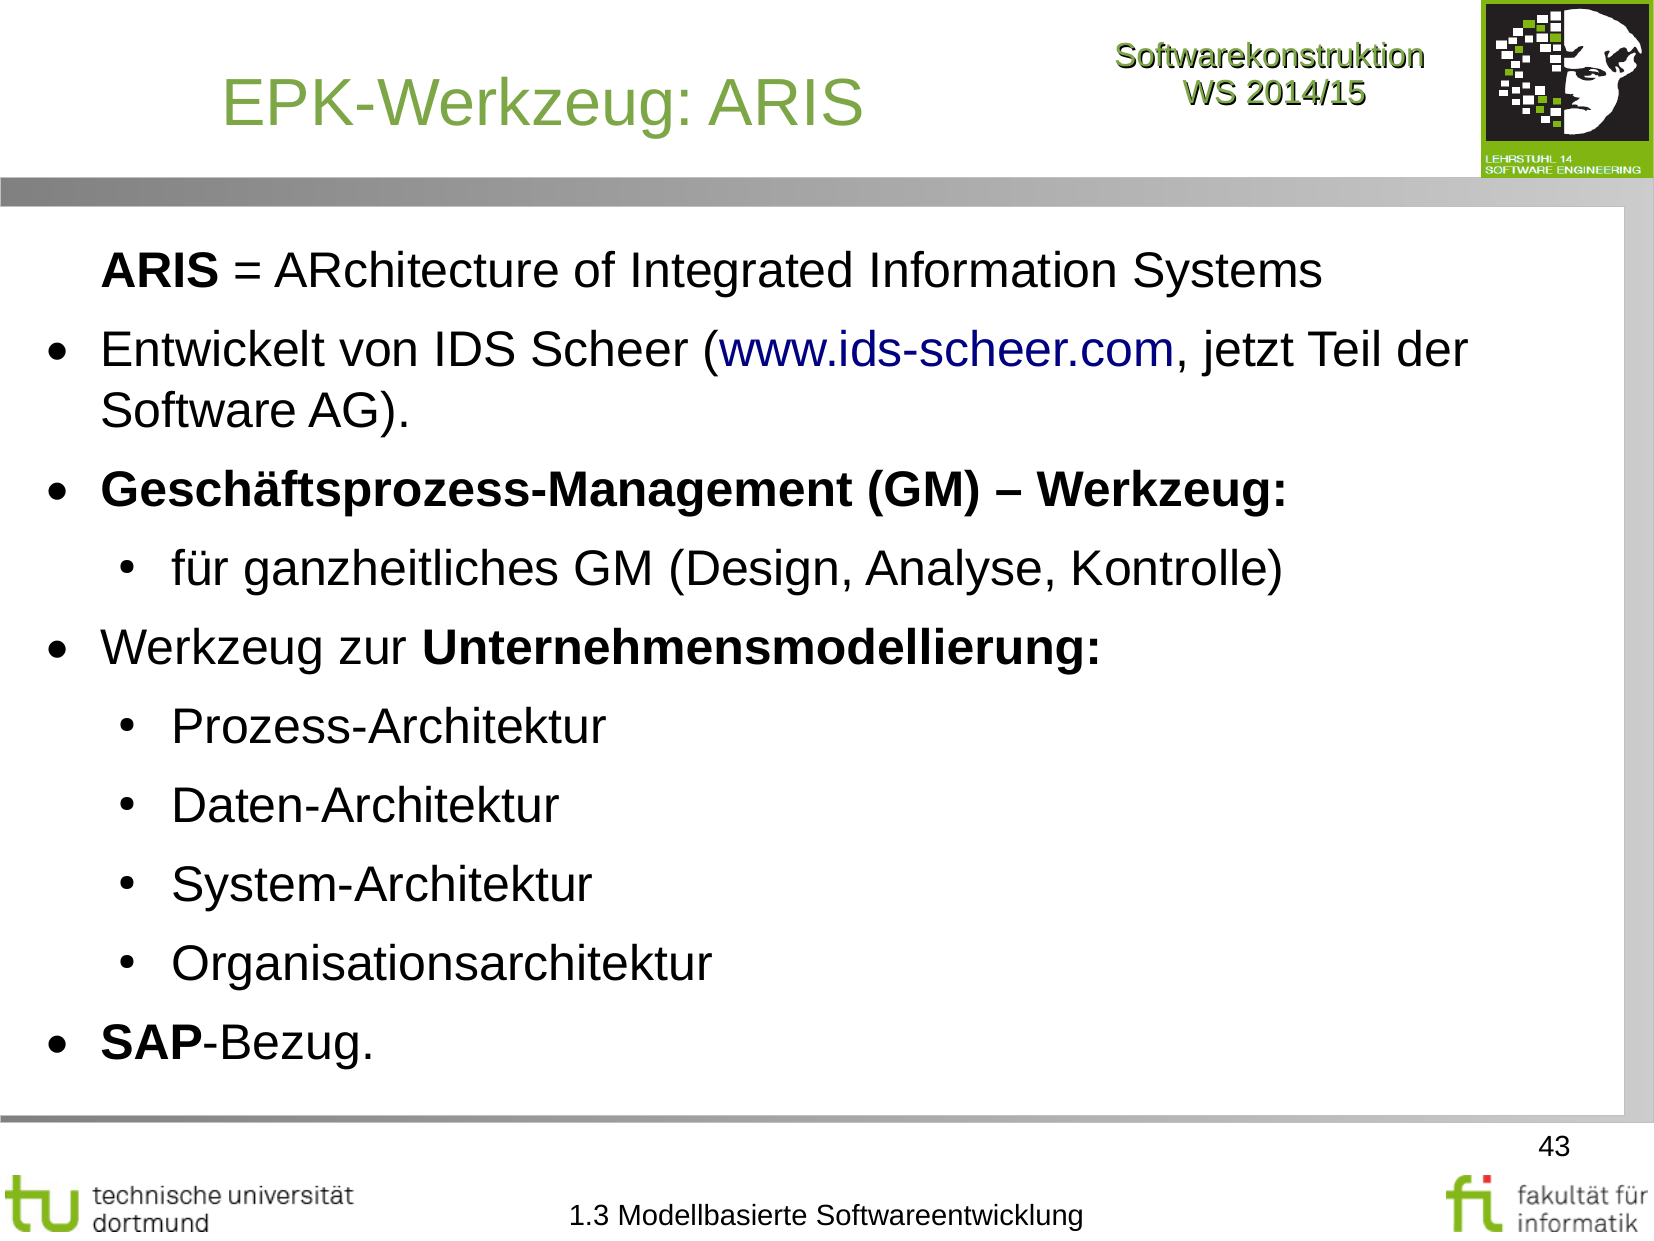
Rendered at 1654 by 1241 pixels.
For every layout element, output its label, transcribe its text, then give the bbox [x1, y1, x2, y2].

picture [1481, 0, 1654, 178]
picture [1446, 1175, 1648, 1232]
title EPK-Werkzeug: ARIS [0, 59, 1063, 178]
list ARIS = ARchitecture of Integrated Information Systems Entwickelt von IDS Scheer (www.ids-scheer.com, jetzt Teil der Software AG). Geschäftsprozess-Management (GM) – Werkzeug: für ganzheitliches GM (Design, Analyse, Kontrolle) Werkzeug zur Unternehmensmodellierung: Prozess-Architektur Daten-Architektur System-Architektur Organisationsarchitektur SAP-Bezug. [29, 236, 1625, 1089]
picture [5, 1175, 354, 1232]
